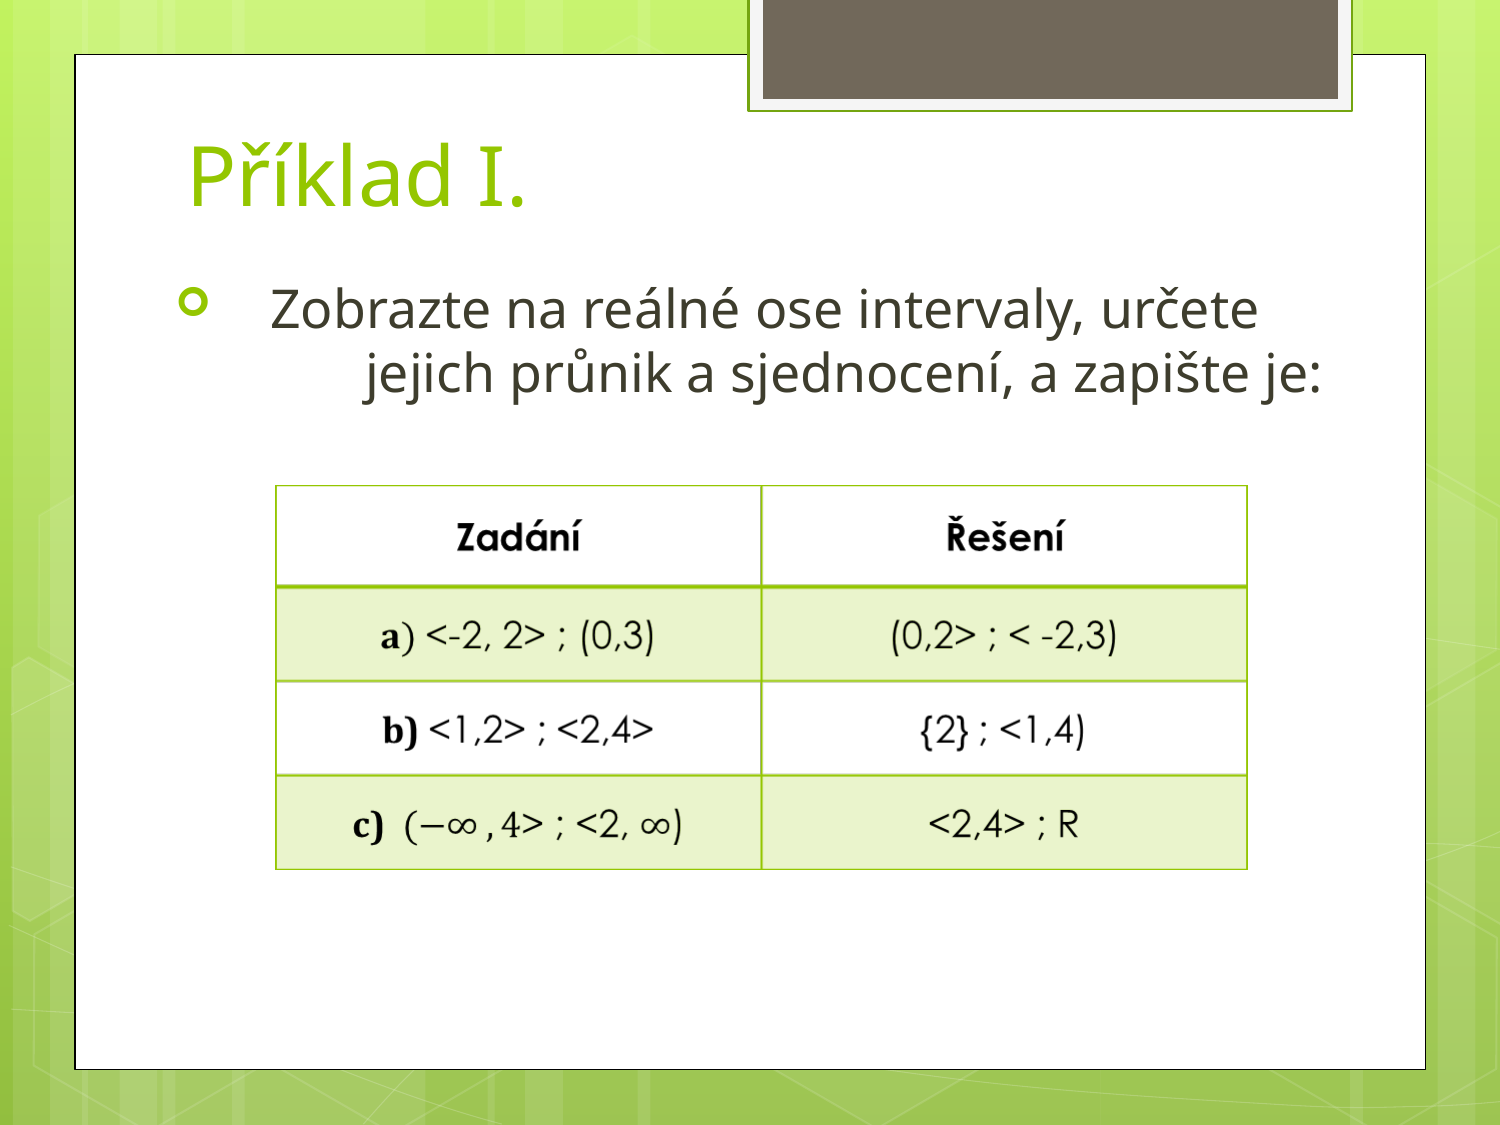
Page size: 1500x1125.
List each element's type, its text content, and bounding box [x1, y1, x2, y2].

title Příklad I. [171, 42, 1415, 231]
list Zobrazte na reálné ose intervaly, určete jejich průnik a sjednocení, a zapište je: [0, 267, 1351, 461]
picture [275, 486, 1248, 871]
